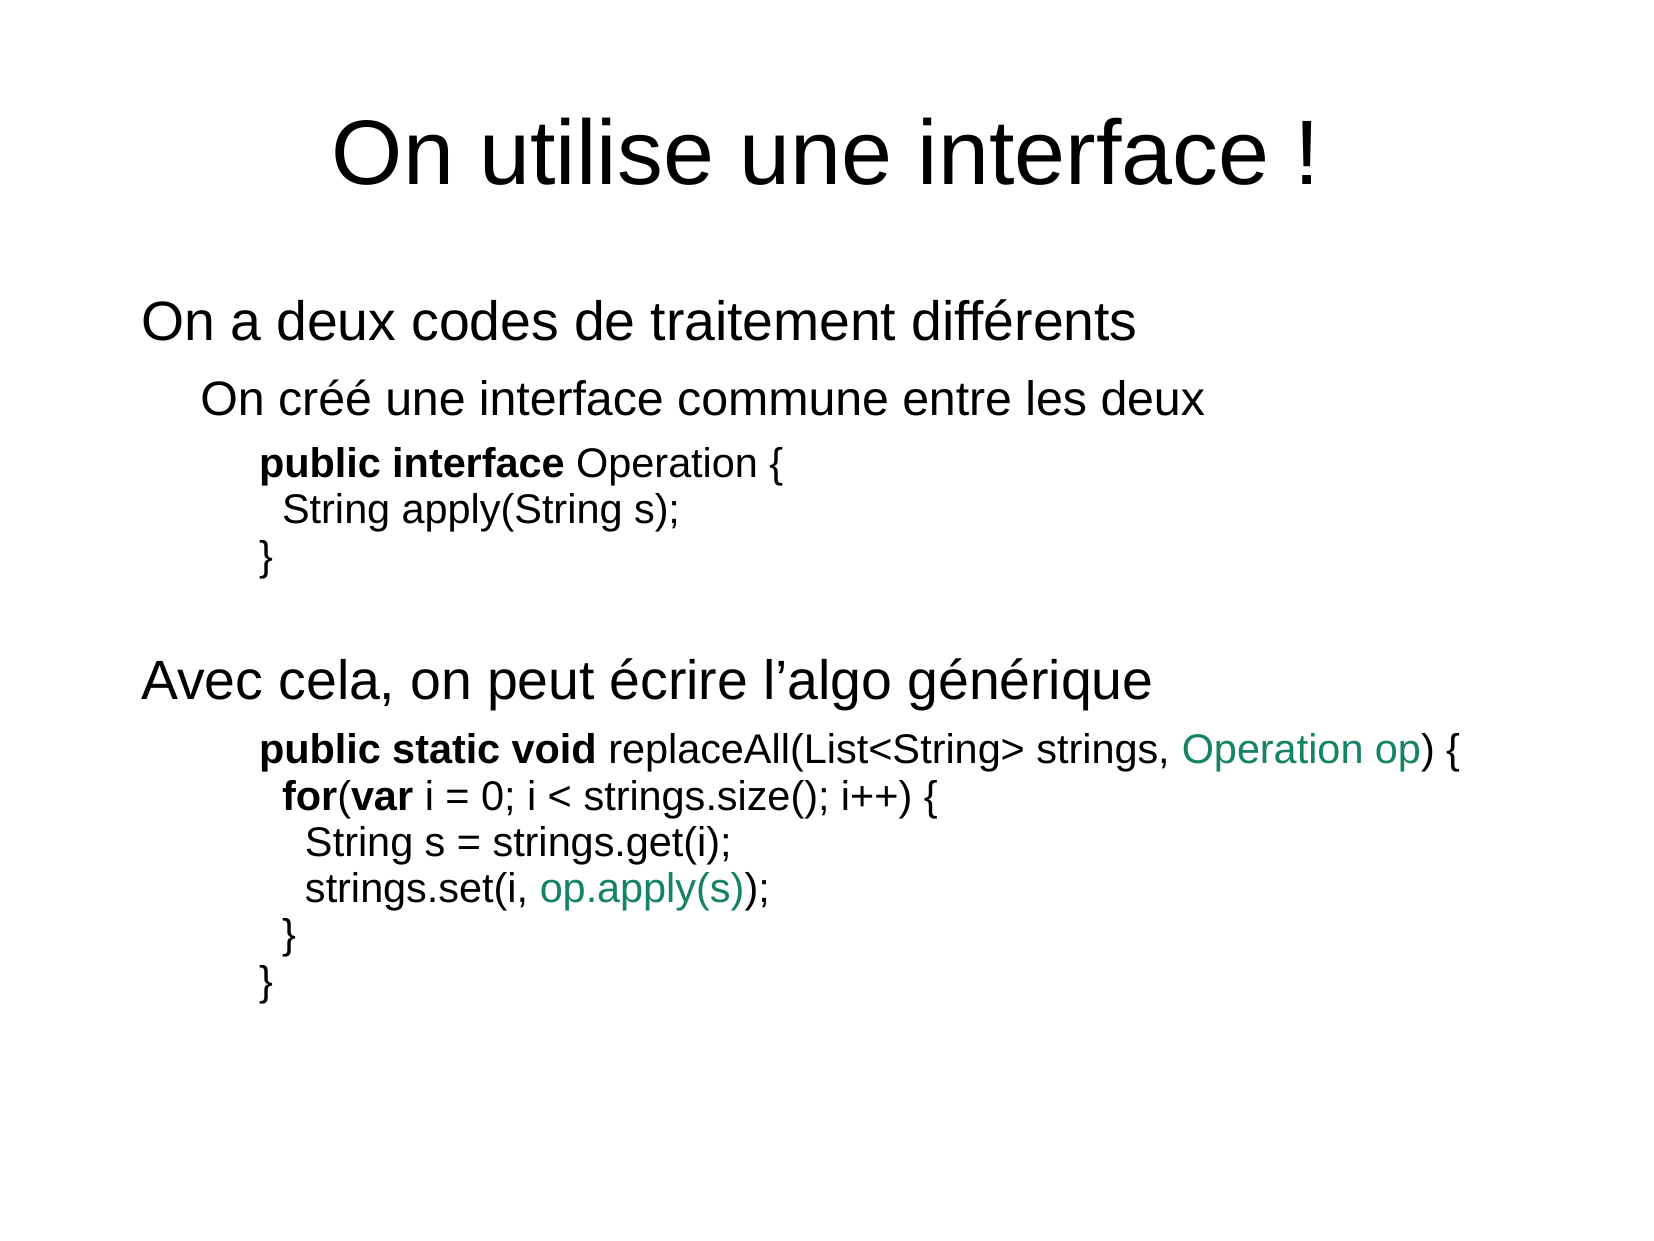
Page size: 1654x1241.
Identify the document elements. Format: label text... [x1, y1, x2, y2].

title On utilise une interface ! [82, 49, 1571, 257]
list On a deux codes de traitement différents On créé une interface commune entre les deux public interface Operation { String apply(String s); } Avec cela, on peut écrire l’algo générique public static void replaceAll(List<String> strings, Operation op) { for(var i = 0; i < strings.size(); i++) { String s = strings.get(i); strings.set(i, op.apply(s)); } } [82, 290, 1571, 1010]
